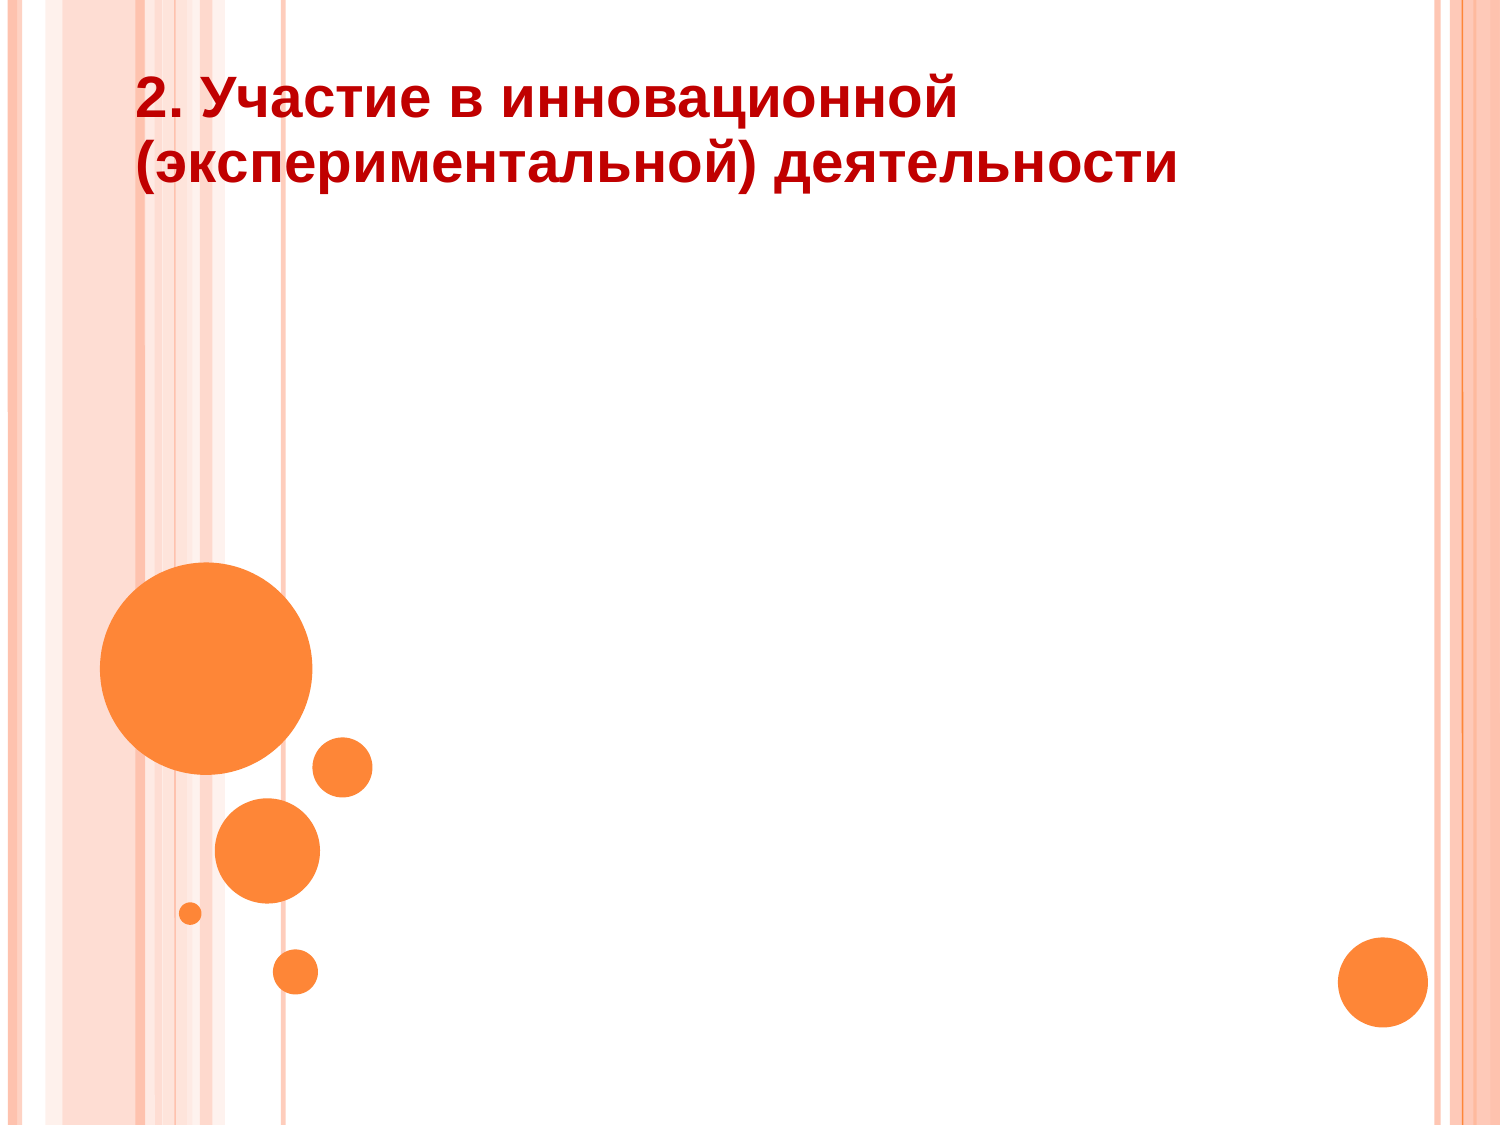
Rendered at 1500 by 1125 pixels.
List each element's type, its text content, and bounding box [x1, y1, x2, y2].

text_box 2. Участие в инновационной (экспериментальной) деятельности [121, 57, 1311, 203]
